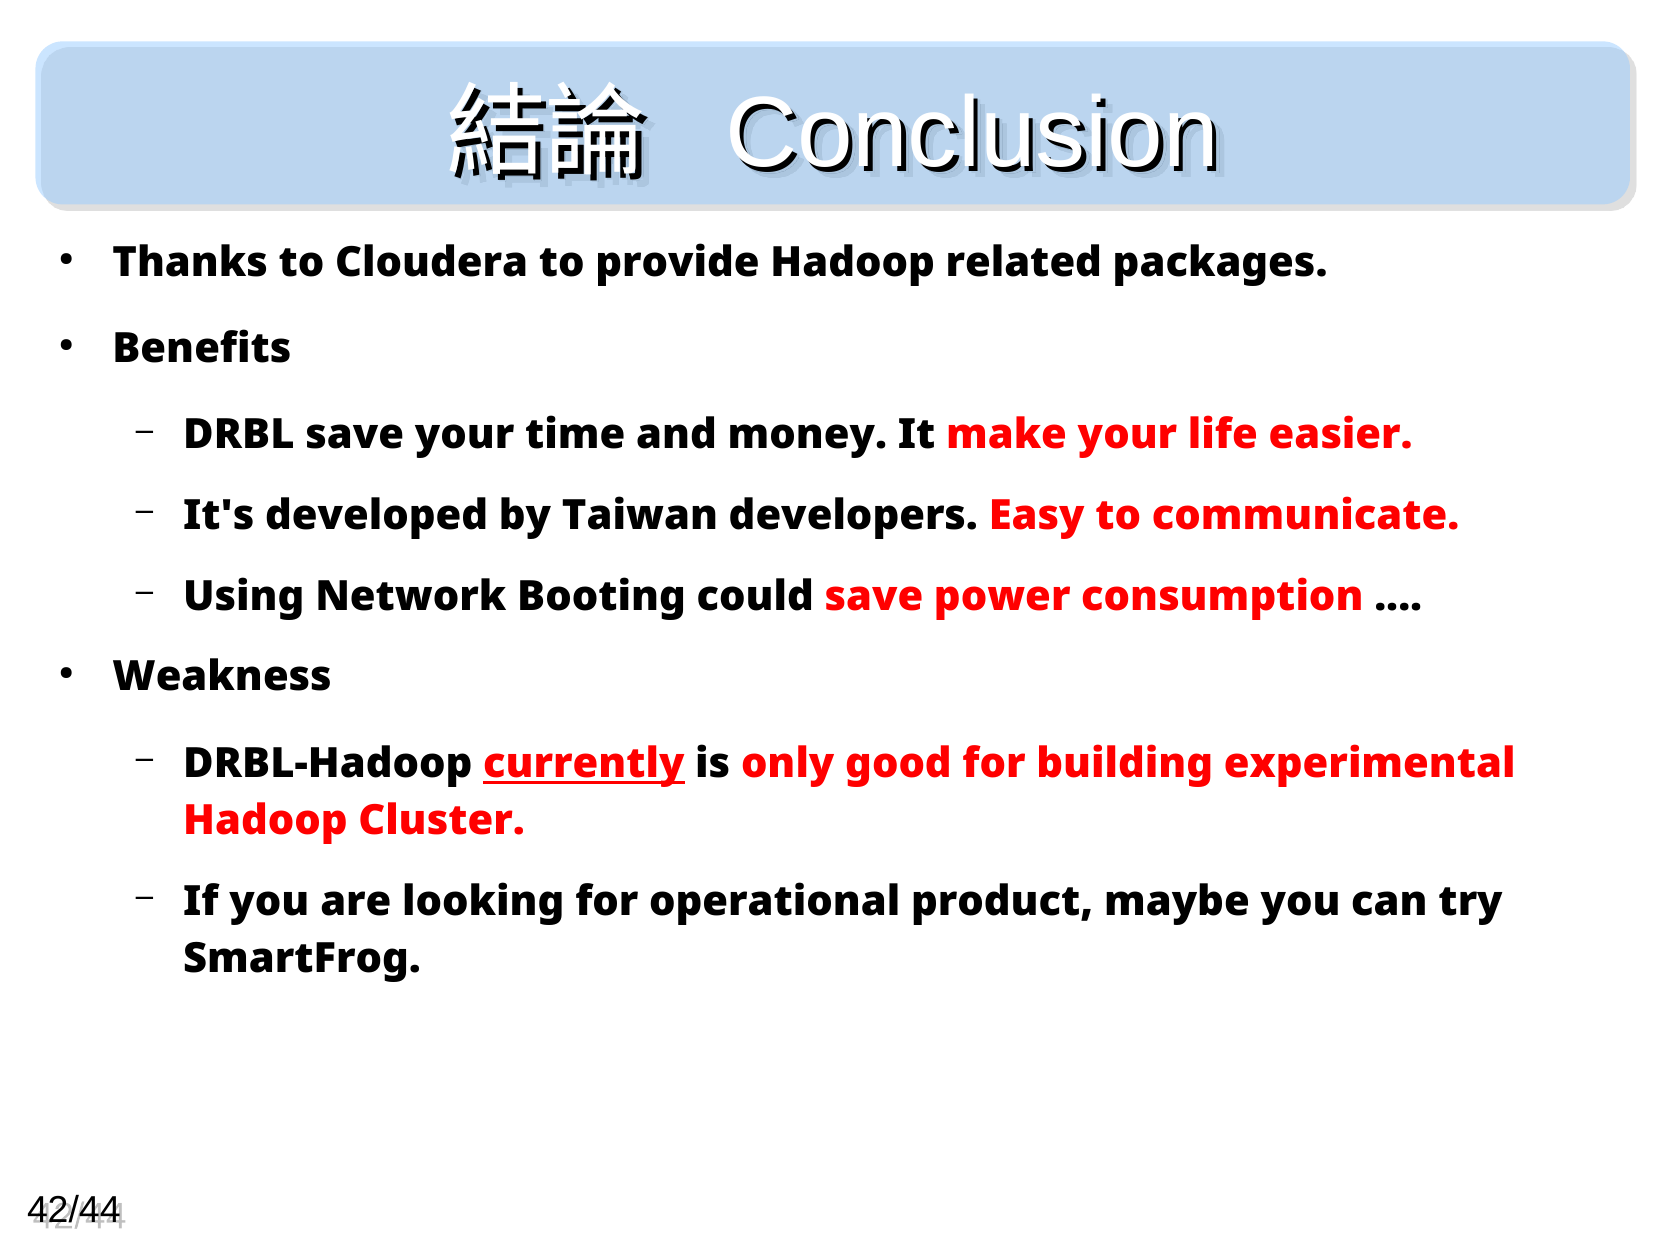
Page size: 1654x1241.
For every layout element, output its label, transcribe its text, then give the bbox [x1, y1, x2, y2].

text_box <編號>/44 [0, 1181, 148, 1239]
text_box 結論 Conclusion [35, 41, 1630, 205]
list Thanks to Cloudera to provide Hadoop related packages. Benefits DRBL save your time and money. It make your life easier. It's developed by Taiwan developers. Easy to communicate. Using Network Booting could save power consumption .... Weakness DRBL-Hadoop currently is only good for building experimental Hadoop Cluster. If you are looking for operational product, maybe you can try SmartFrog. [41, 231, 1625, 1005]
